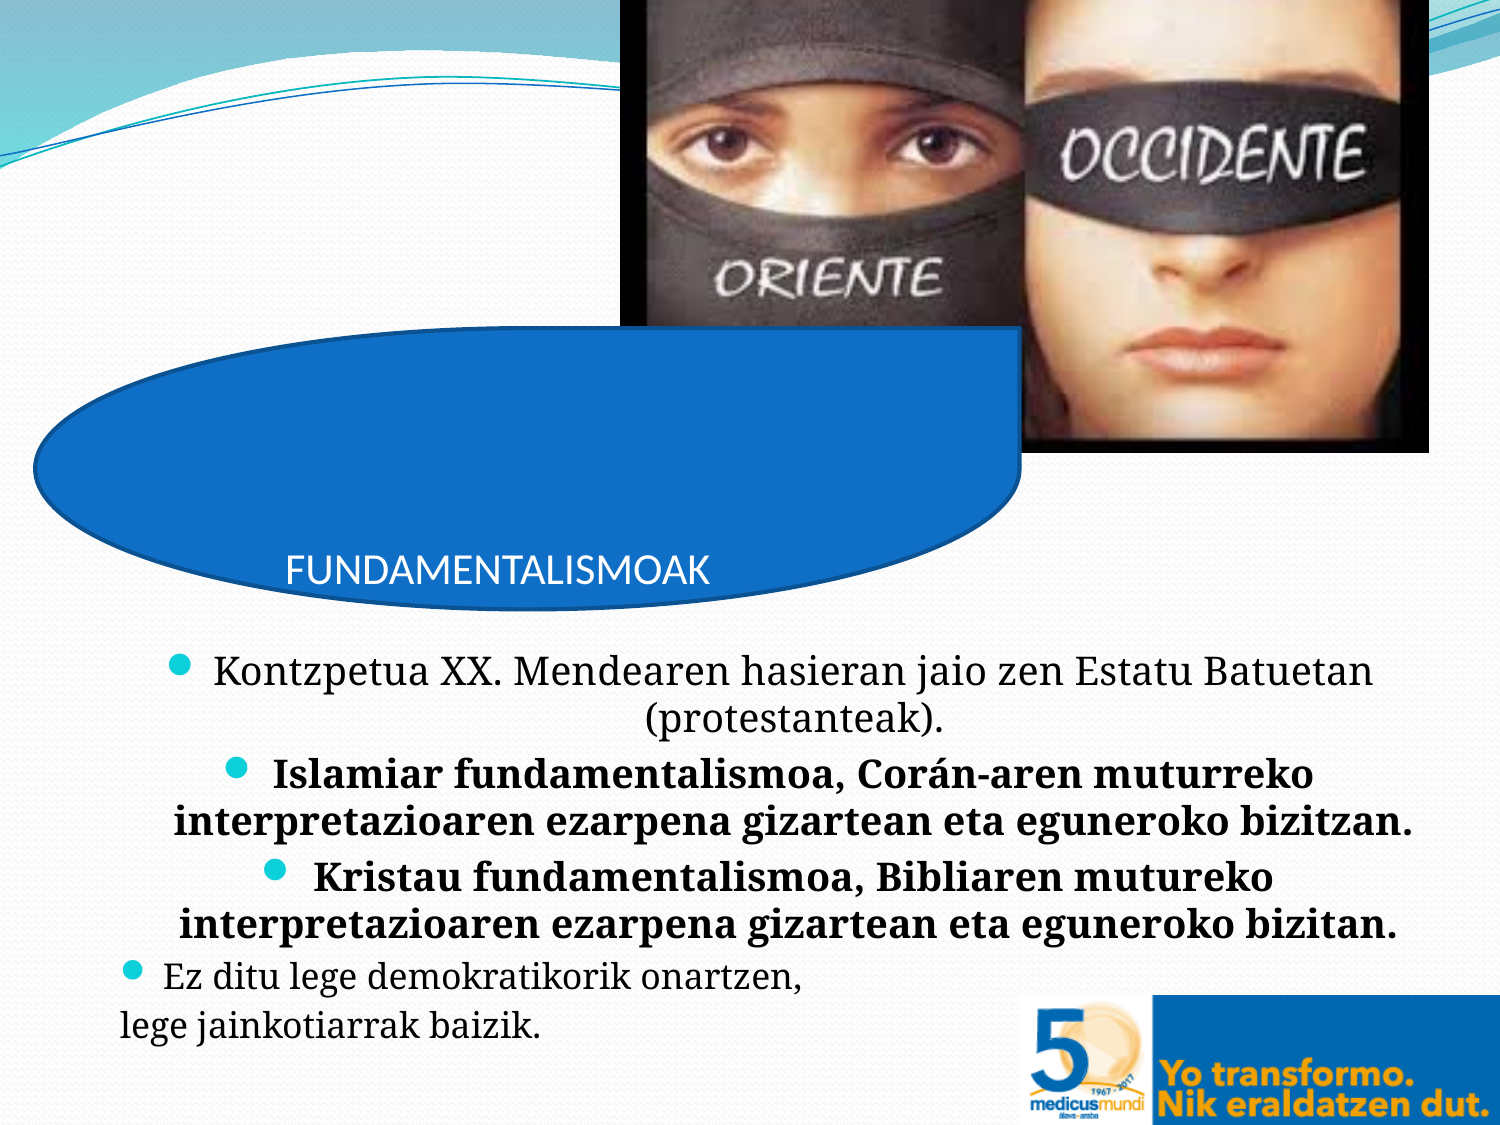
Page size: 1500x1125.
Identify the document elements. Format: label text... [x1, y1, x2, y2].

picture [0, 0, 1500, 1125]
picture [24, 147, 50, 156]
text_box [35, 396, 105, 541]
text_box [337, 328, 1020, 564]
text_box [333, 598, 722, 610]
picture [168, 78, 584, 117]
list Kontzpetua XX. Mendearen hasieran jaio zen Estatu Batuetan (protestanteak). Islamiar fundamentalismoa, Corán-aren muturreko interpretazioaren ezarpena gizartean eta eguneroko bizitzan. Kristau fundamentalismoa, Bibliaren mutureko interpretazioaren ezarpena gizartean eta eguneroko bizitan. Ez ditu lege demokratikorik onartzen, lege jainkotiarrak baizik. [105, 527, 1442, 1125]
text_box FUNDAMENTALISMOAK [105, 339, 891, 598]
